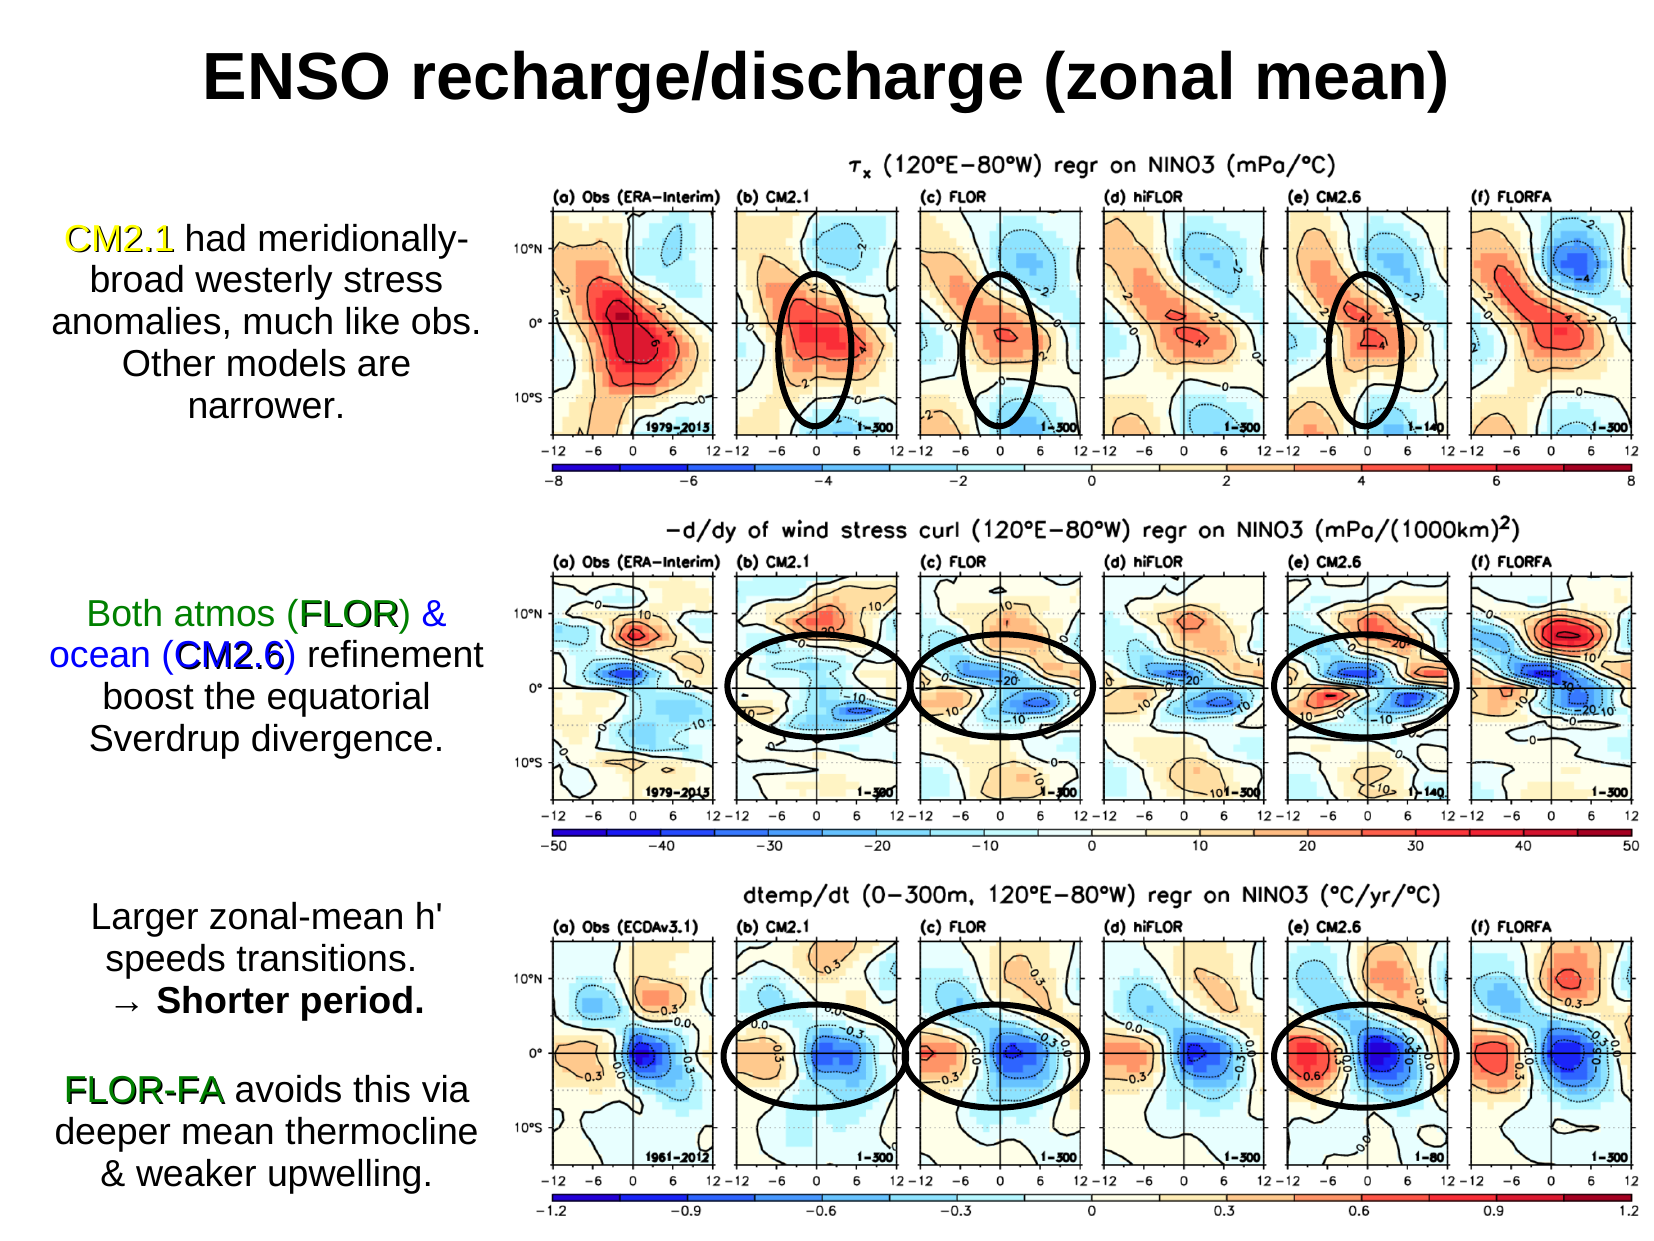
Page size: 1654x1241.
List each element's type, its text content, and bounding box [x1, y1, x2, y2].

text_box ENSO recharge/discharge (zonal mean) [39, 20, 1615, 113]
text_box CM2.1 had meridionally-broad westerly stress anomalies, much like obs. Other models are narrower. [29, 211, 504, 434]
picture [506, 878, 1654, 1222]
text_box Larger zonal-mean h' speeds transitions. → Shorter period. [29, 889, 504, 1029]
text_box Both atmos (FLOR) & ocean (CM2.6) refinement boost the equatorial Sverdrup divergence. [29, 586, 504, 767]
text_box FLOR-FA avoids this via deeper mean thermocline & weaker upwelling. [29, 1062, 504, 1202]
picture [506, 148, 1654, 492]
picture [506, 513, 1654, 857]
